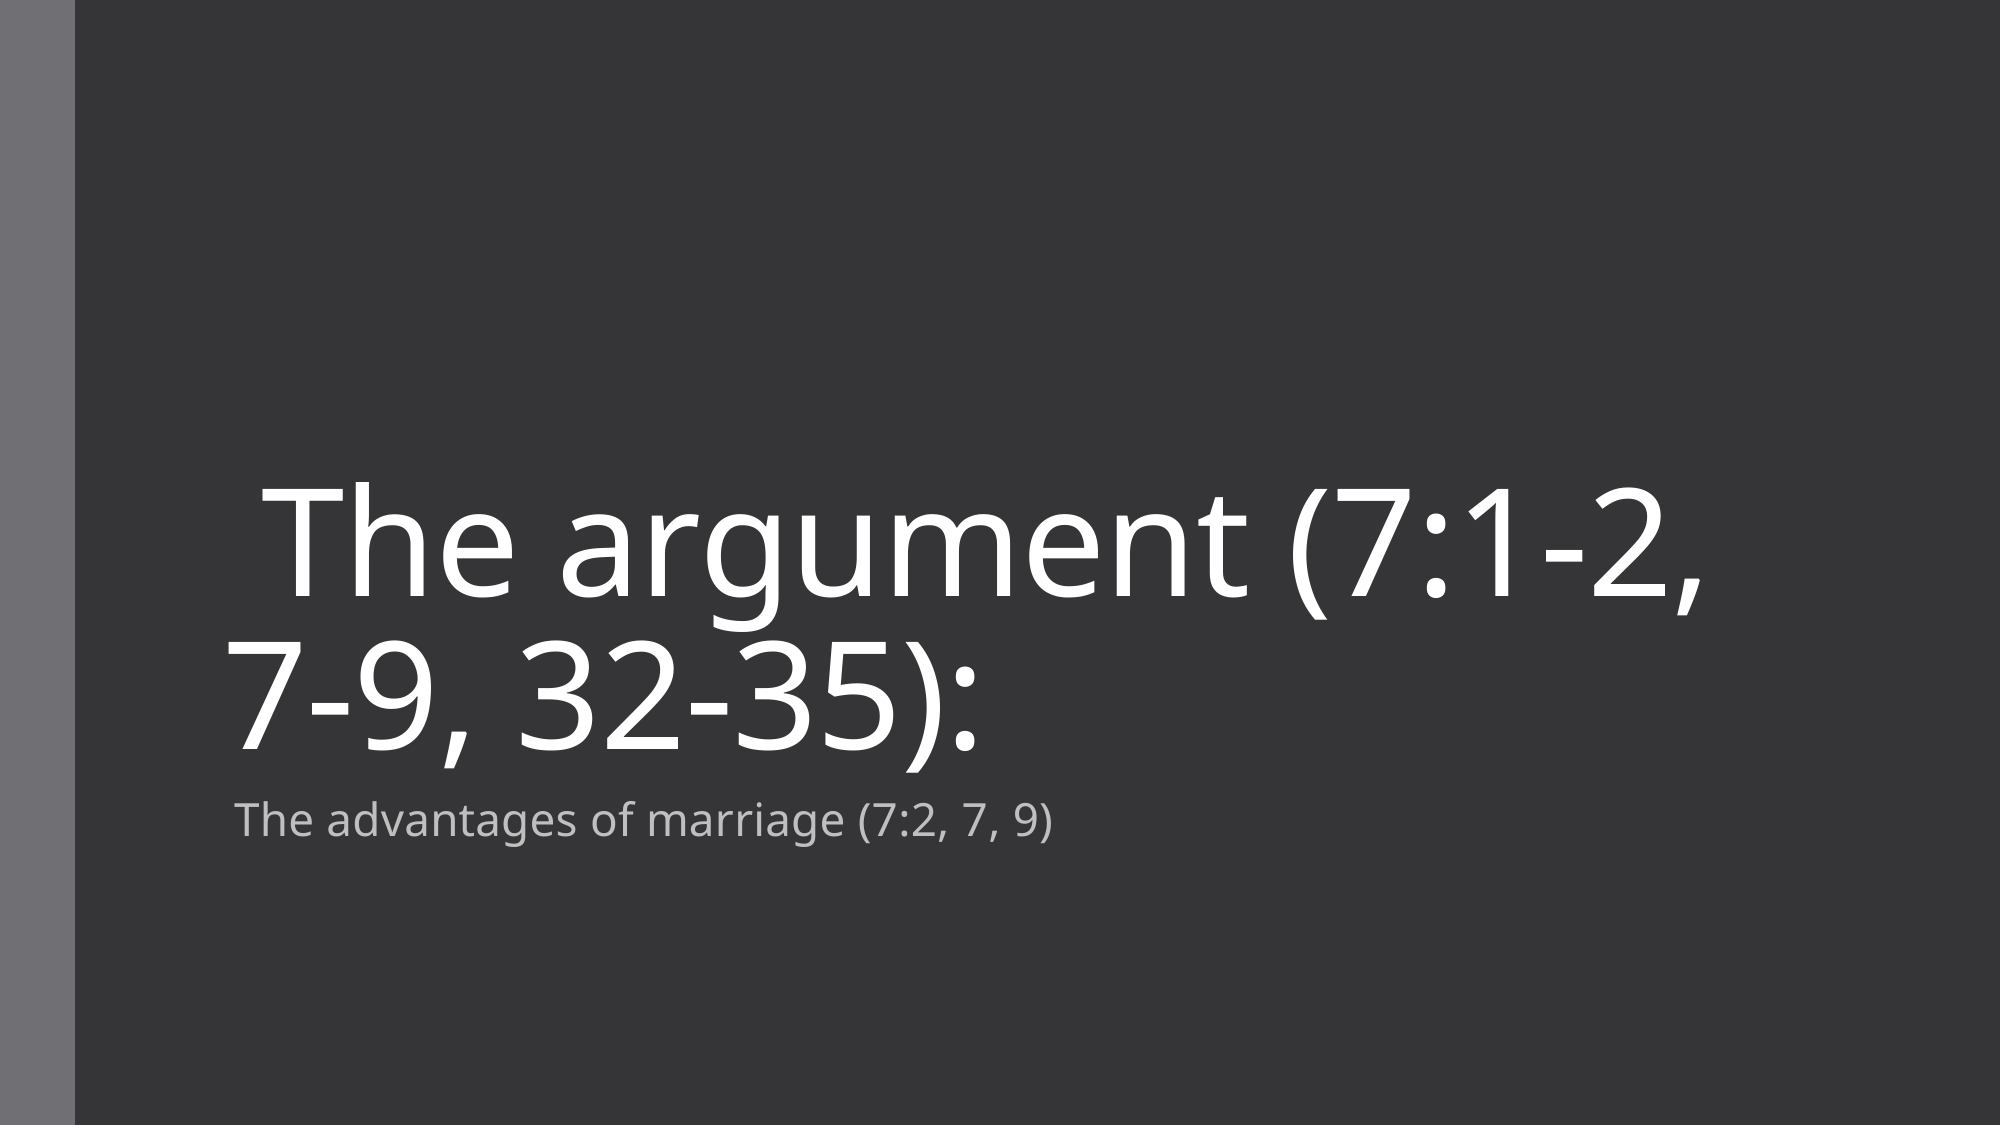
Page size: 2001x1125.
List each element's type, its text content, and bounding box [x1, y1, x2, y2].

title The argument (7:1-2, 7-9, 32-35): [206, 124, 1752, 787]
subtitle The advantages of marriage (7:2, 7, 9) [206, 787, 1752, 1066]
